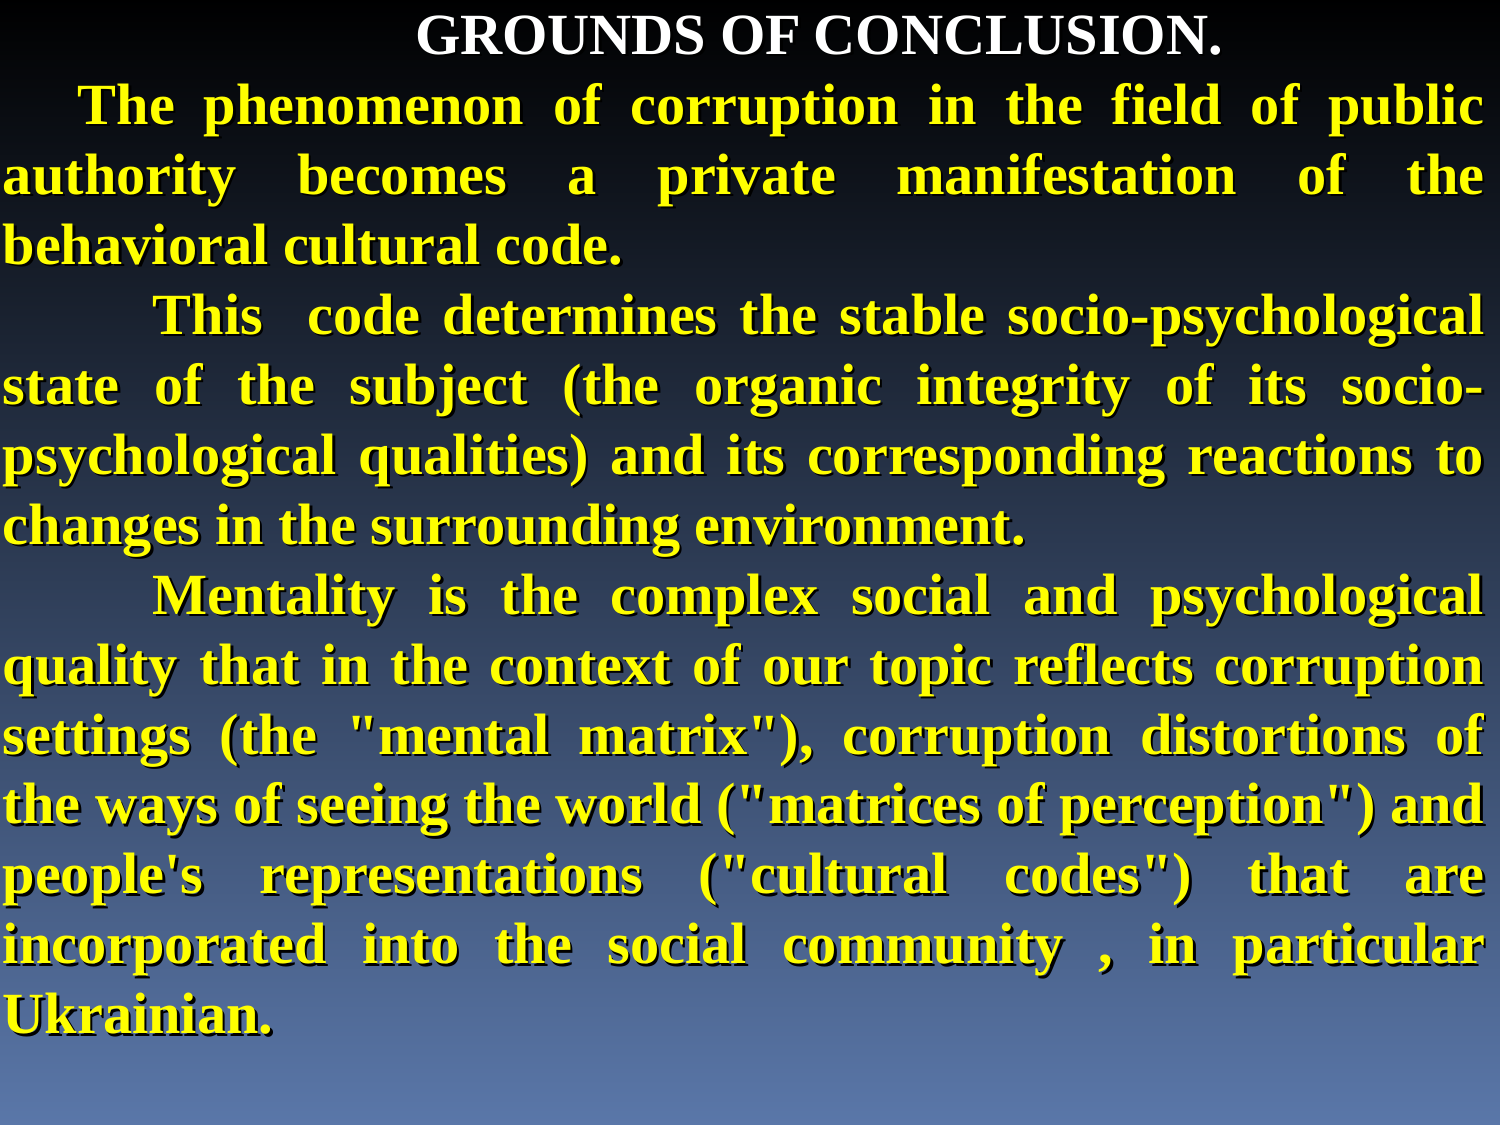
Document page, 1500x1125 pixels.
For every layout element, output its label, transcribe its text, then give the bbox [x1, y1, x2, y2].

text_box GROUNDS OF CONCLUSION. The phenomenon of corruption in the field of public authority becomes a private manifestation of the behavioral cultural code. This code determines the stable socio-psychological state of the subject (the organic integrity of its socio-psychological qualities) and its corresponding reactions to changes in the surrounding environment. Mentality is the complex social and psychological quality that in the context of our topic reflects corruption settings (the "mental matrix"), corruption distortions of the ways of seeing the world ("matrices of perception") and people's representations ("cultural codes") that are incorporated into the social community , in particular Ukrainian. [0, 0, 1500, 1054]
